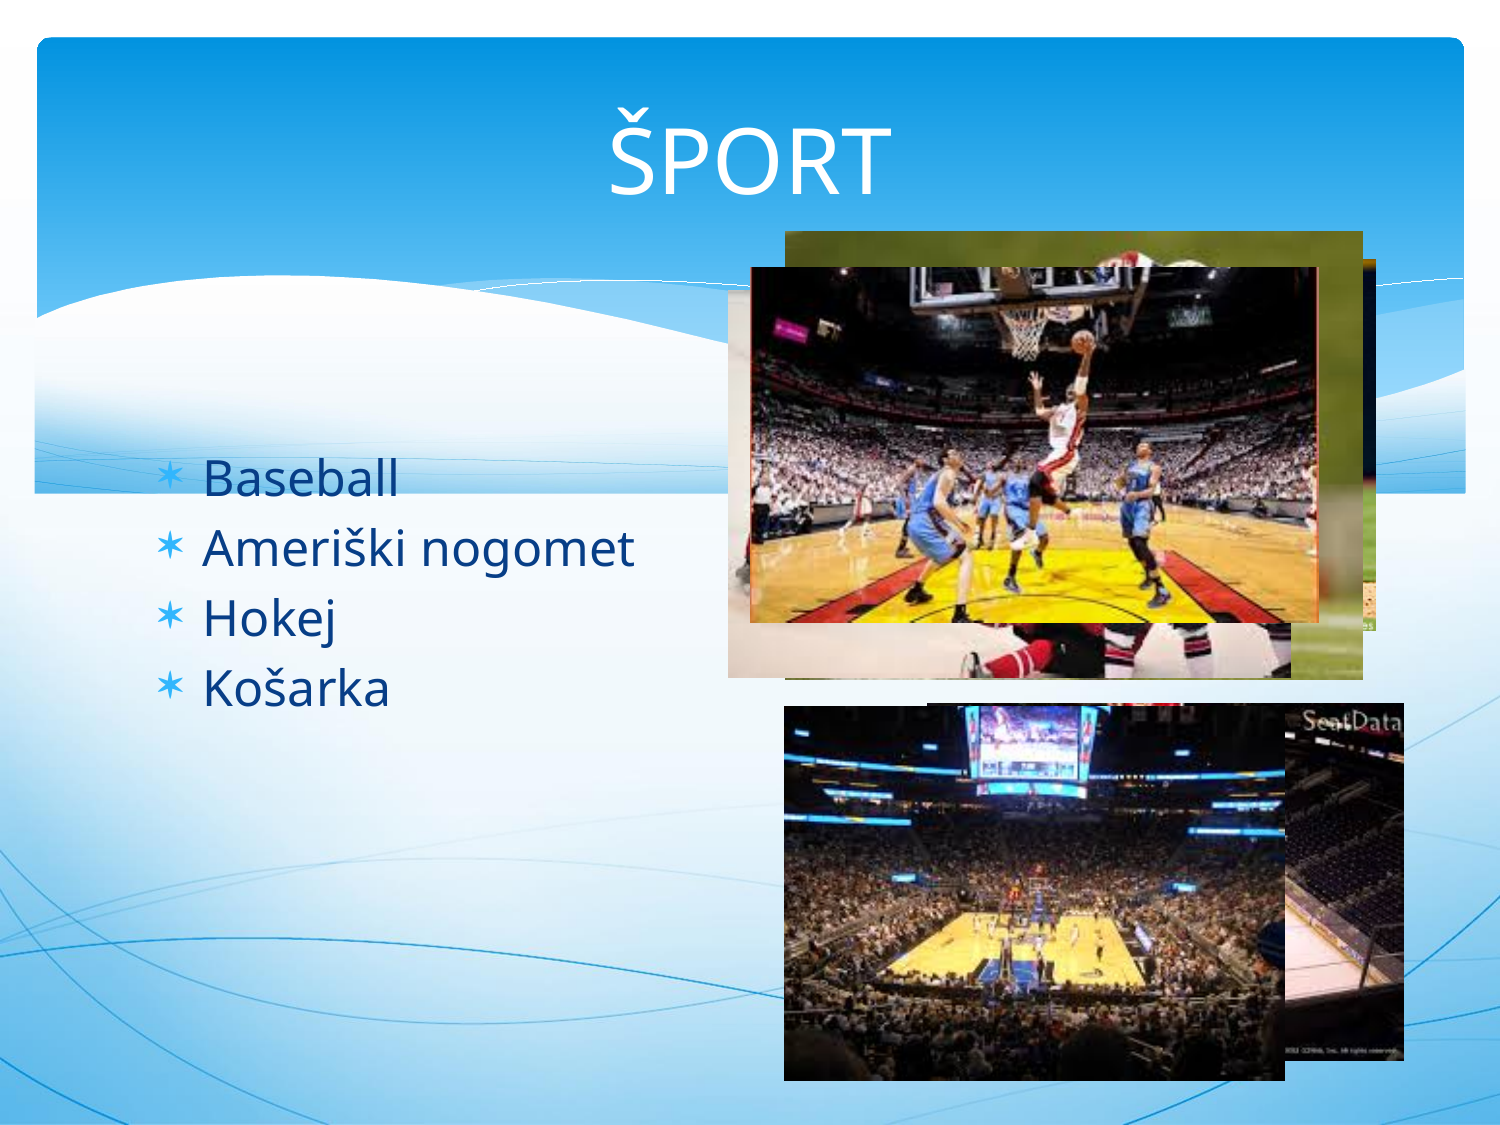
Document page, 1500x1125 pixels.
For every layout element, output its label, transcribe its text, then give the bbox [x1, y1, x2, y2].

title ŠPORT [75, 55, 1425, 261]
picture [0, 0, 1500, 1125]
list Baseball Ameriški nogomet Hokej Košarka [142, 438, 1359, 1005]
